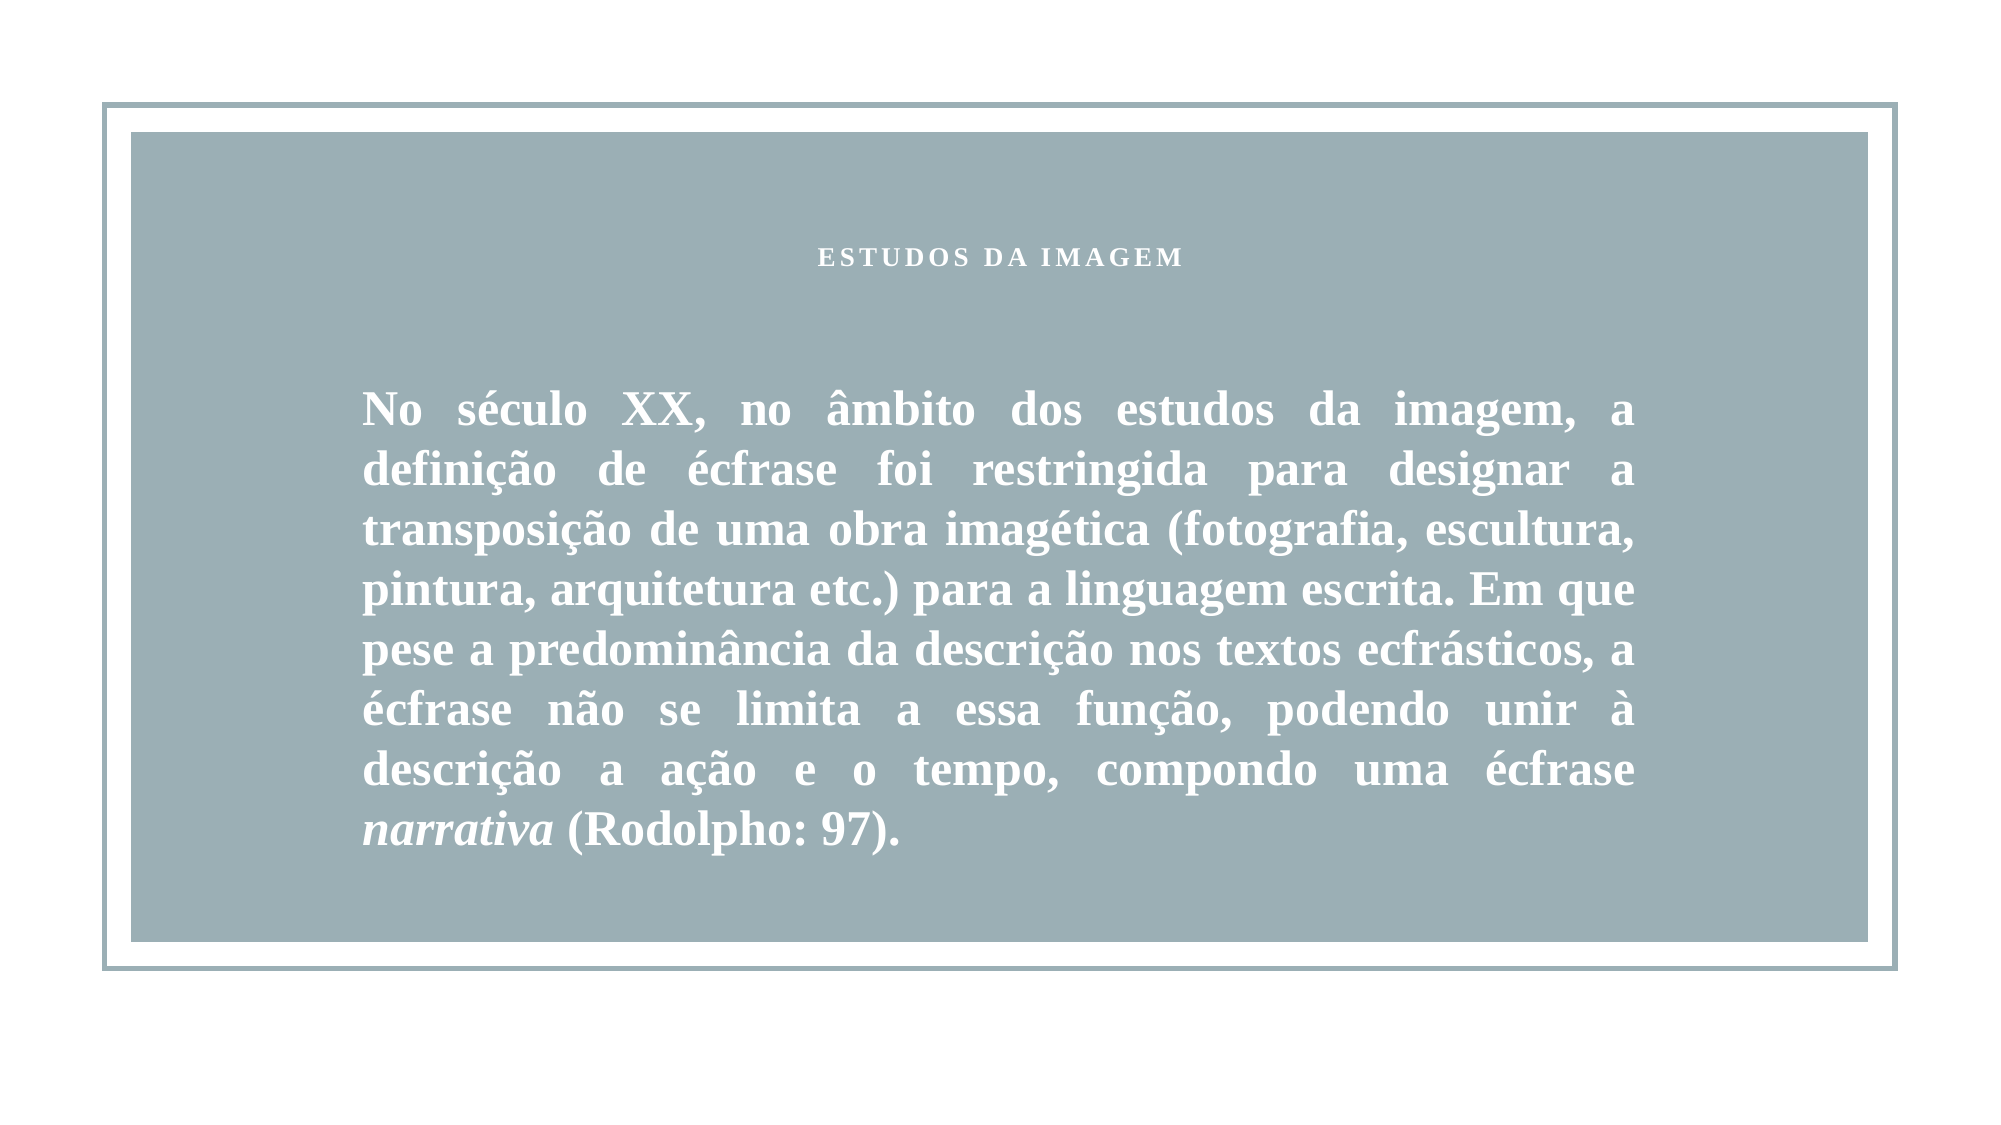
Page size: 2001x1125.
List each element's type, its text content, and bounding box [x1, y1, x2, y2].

text_box [131, 132, 1868, 942]
text_box No século XX, no âmbito dos estudos da imagem, a definição de écfrase foi restringida para designar a transposição de uma obra imagética (fotografia, escultura, pintura, arquitetura etc.) para a linguagem escrita. Em que pese a predominância da descrição nos textos ecfrásticos, a écfrase não se limita a essa função, podendo unir à descrição a ação e o tempo, compondo uma écfrase narrativa (Rodolpho: 97). [348, 367, 1652, 923]
title Estudos da imagem [183, 212, 1817, 303]
